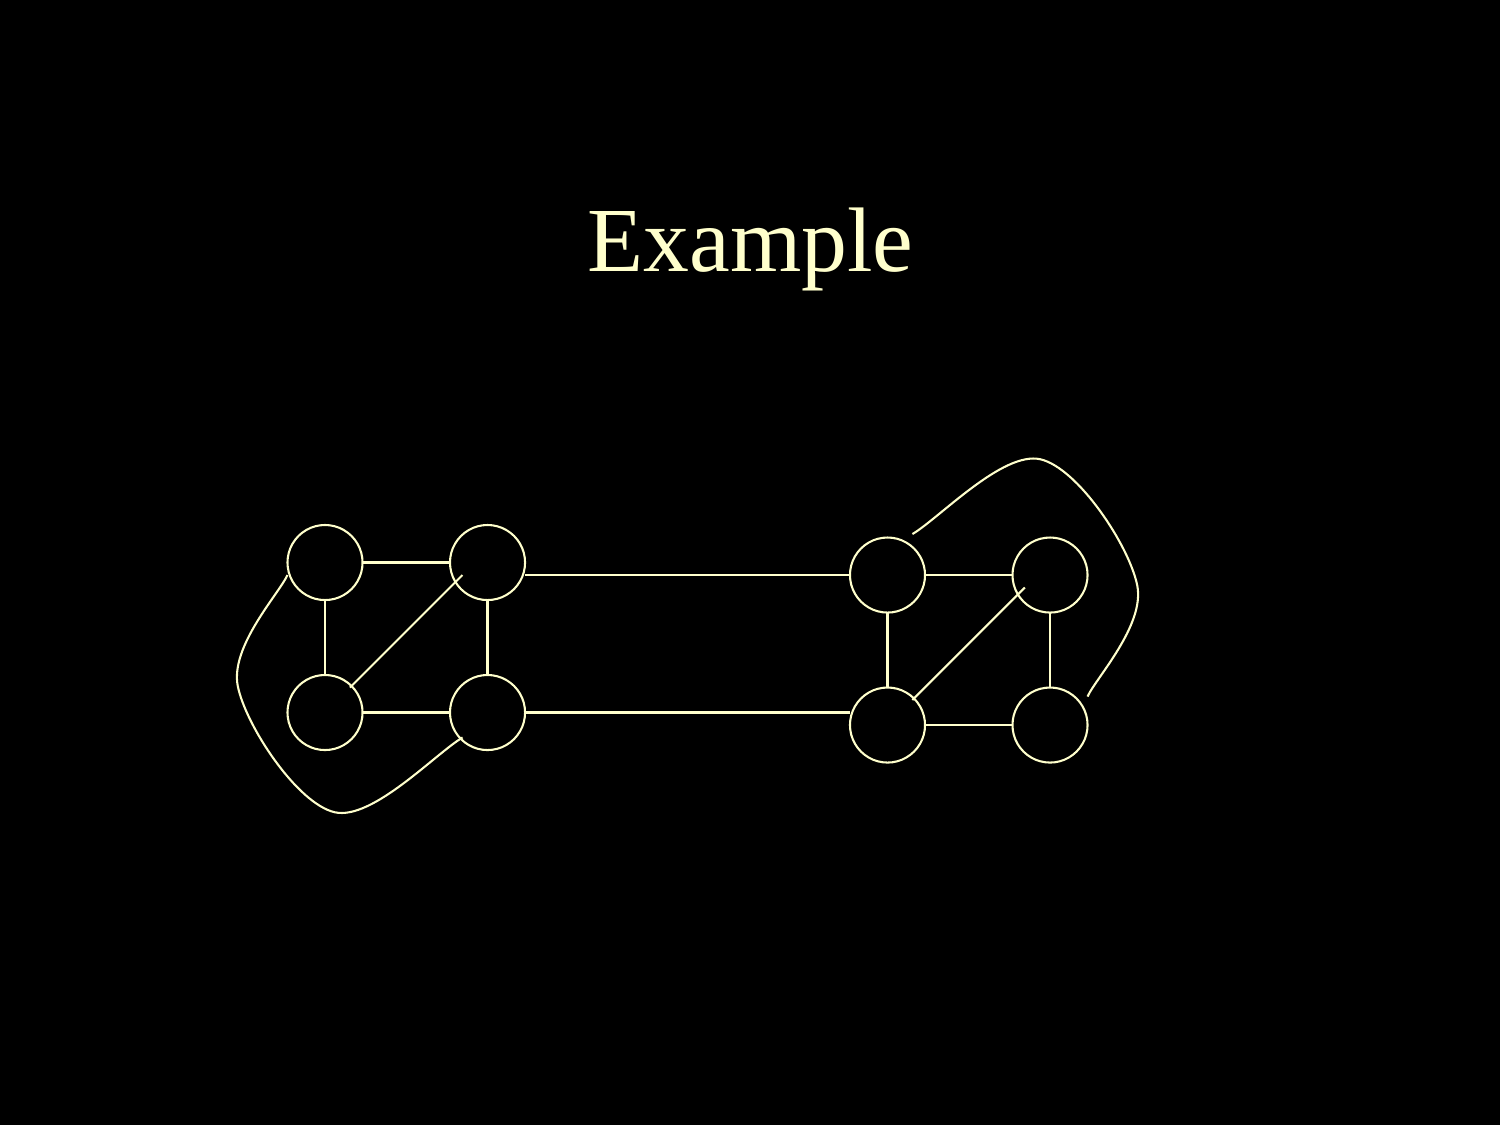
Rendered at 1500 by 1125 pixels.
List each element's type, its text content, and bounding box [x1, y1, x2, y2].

title Example [22, 145, 1480, 336]
